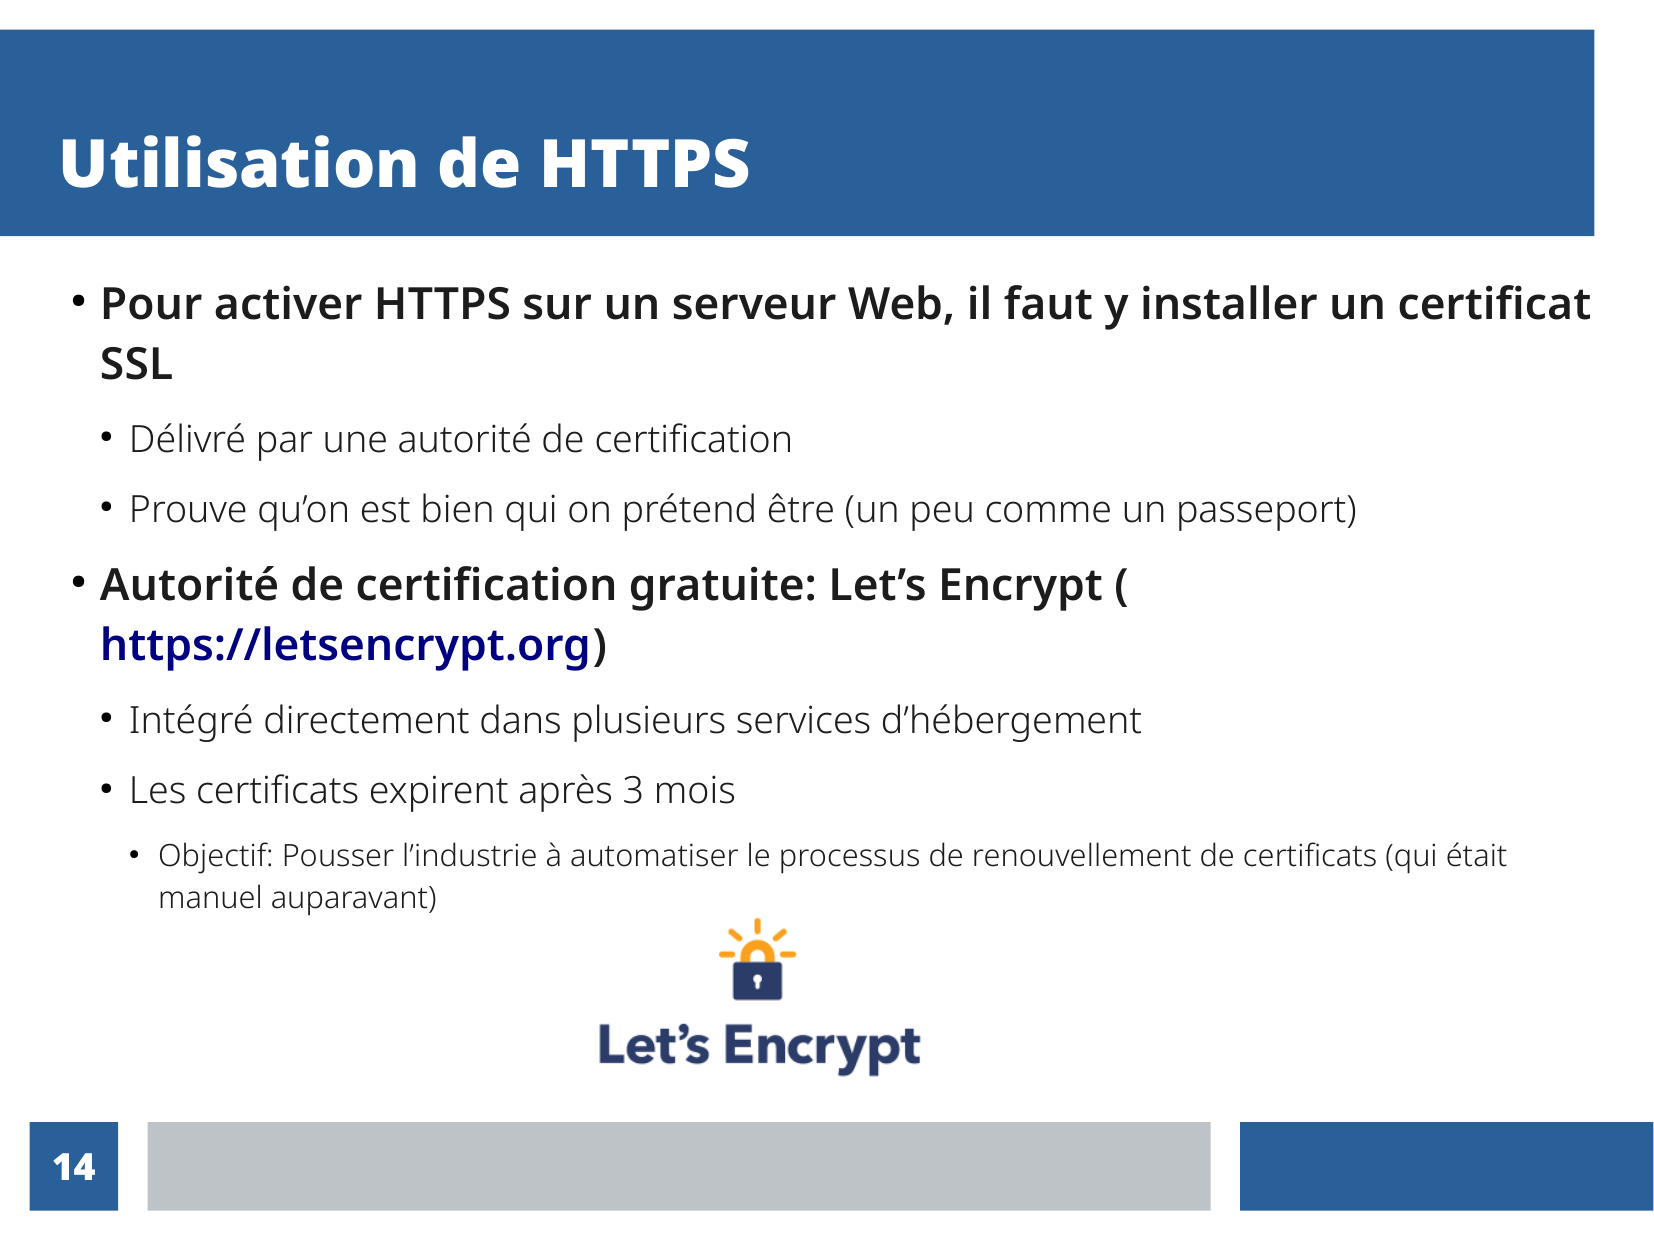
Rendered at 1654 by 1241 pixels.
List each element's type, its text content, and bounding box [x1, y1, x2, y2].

title Utilisation de HTTPS [59, 59, 1595, 207]
picture [543, 922, 981, 1123]
list Pour activer HTTPS sur un serveur Web, il faut y installer un certificat SSL Délivré par une autorité de certification Prouve qu’on est bien qui on prétend être (un peu comme un passeport) Autorité de certification gratuite: Let’s Encrypt (https://letsencrypt.org) Intégré directement dans plusieurs services d’hébergement Les certificats expirent après 3 mois Objectif: Pousser l’industrie à automatiser le processus de renouvellement de certificats (qui était manuel auparavant) [70, 271, 1595, 922]
